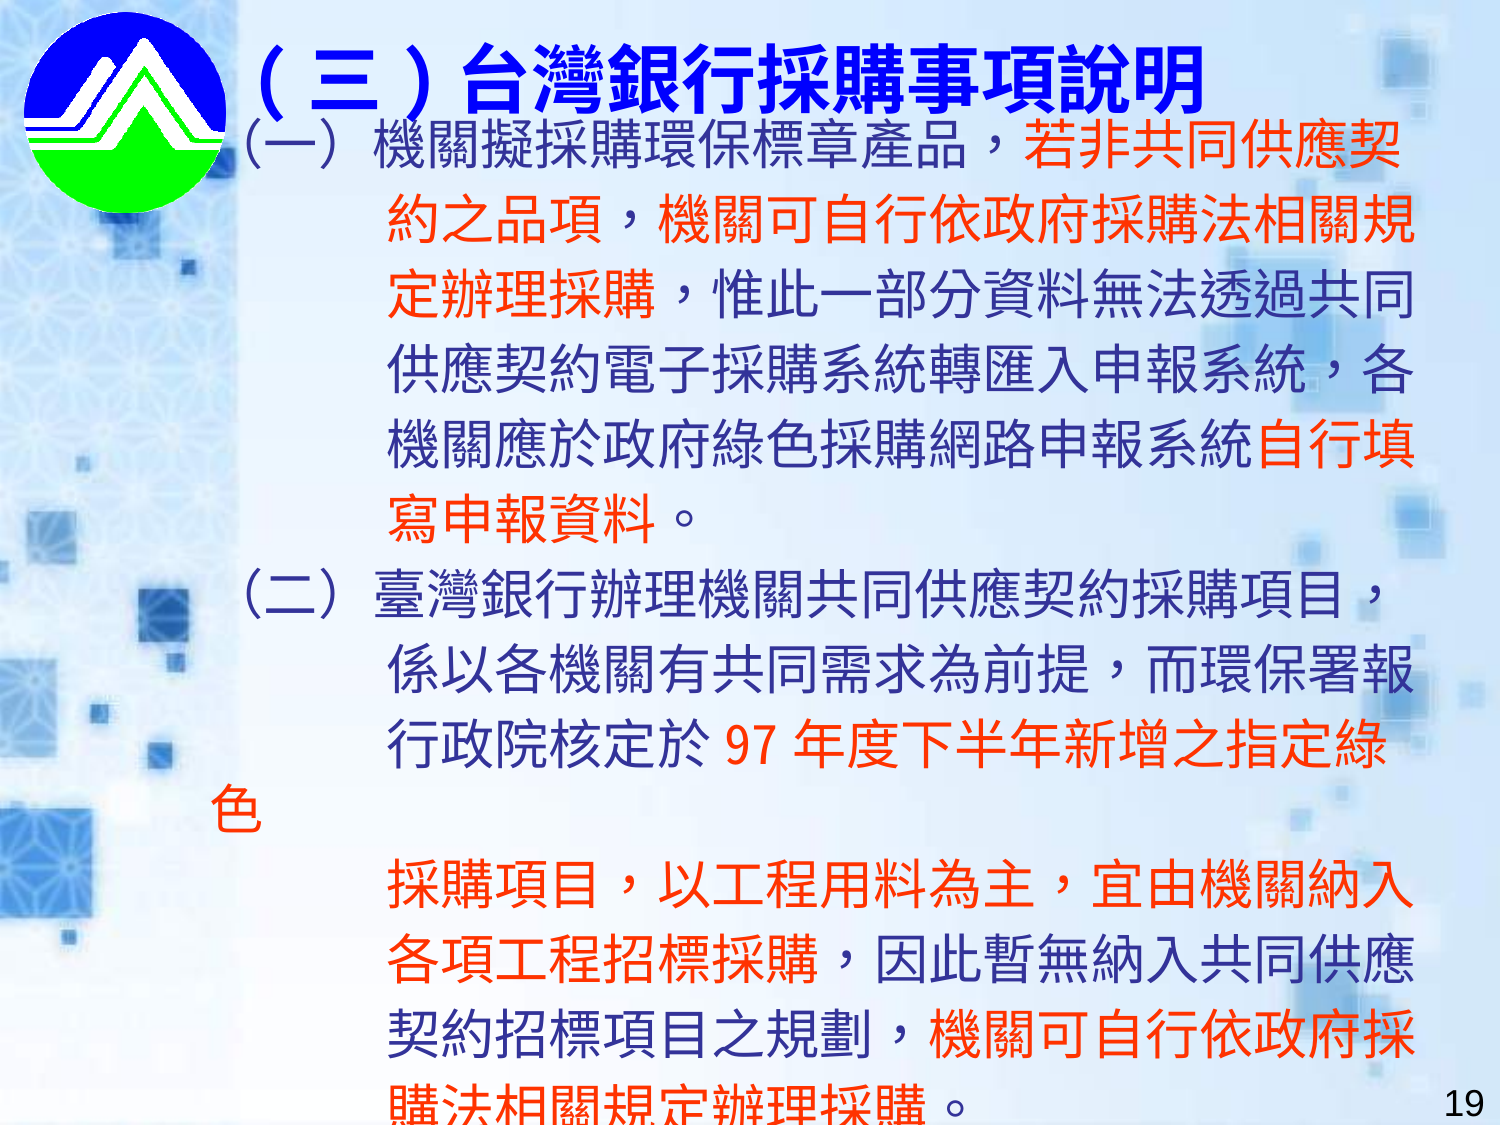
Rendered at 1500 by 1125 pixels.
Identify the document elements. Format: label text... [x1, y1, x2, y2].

picture [1447, 1094, 1452, 1113]
picture [0, 0, 1500, 1125]
text_box （一）機關擬採購環保標章產品，若非共同供應契 約之品項，機關可自行依政府採購法相關規 定辦理採購，惟此一部分資料無法透過共同 供應契約電子採購系統轉匯入申報系統，各 機關應於政府綠色採購網路申報系統自行填 寫申報資料。 （二）臺灣銀行辦理機關共同供應契約採購項目， 係以各機關有共同需求為前提，而環保署報 行政院核定於97年度下半年新增之指定綠色 採購項目，以工程用料為主，宜由機關納入 各項工程招標採購，因此暫無納入共同供應 契約招標項目之規劃，機關可自行依政府採 購法相關規定辦理採購。 [194, 102, 1447, 1125]
title (三)台灣銀行採購事項說明 [237, 21, 1391, 134]
